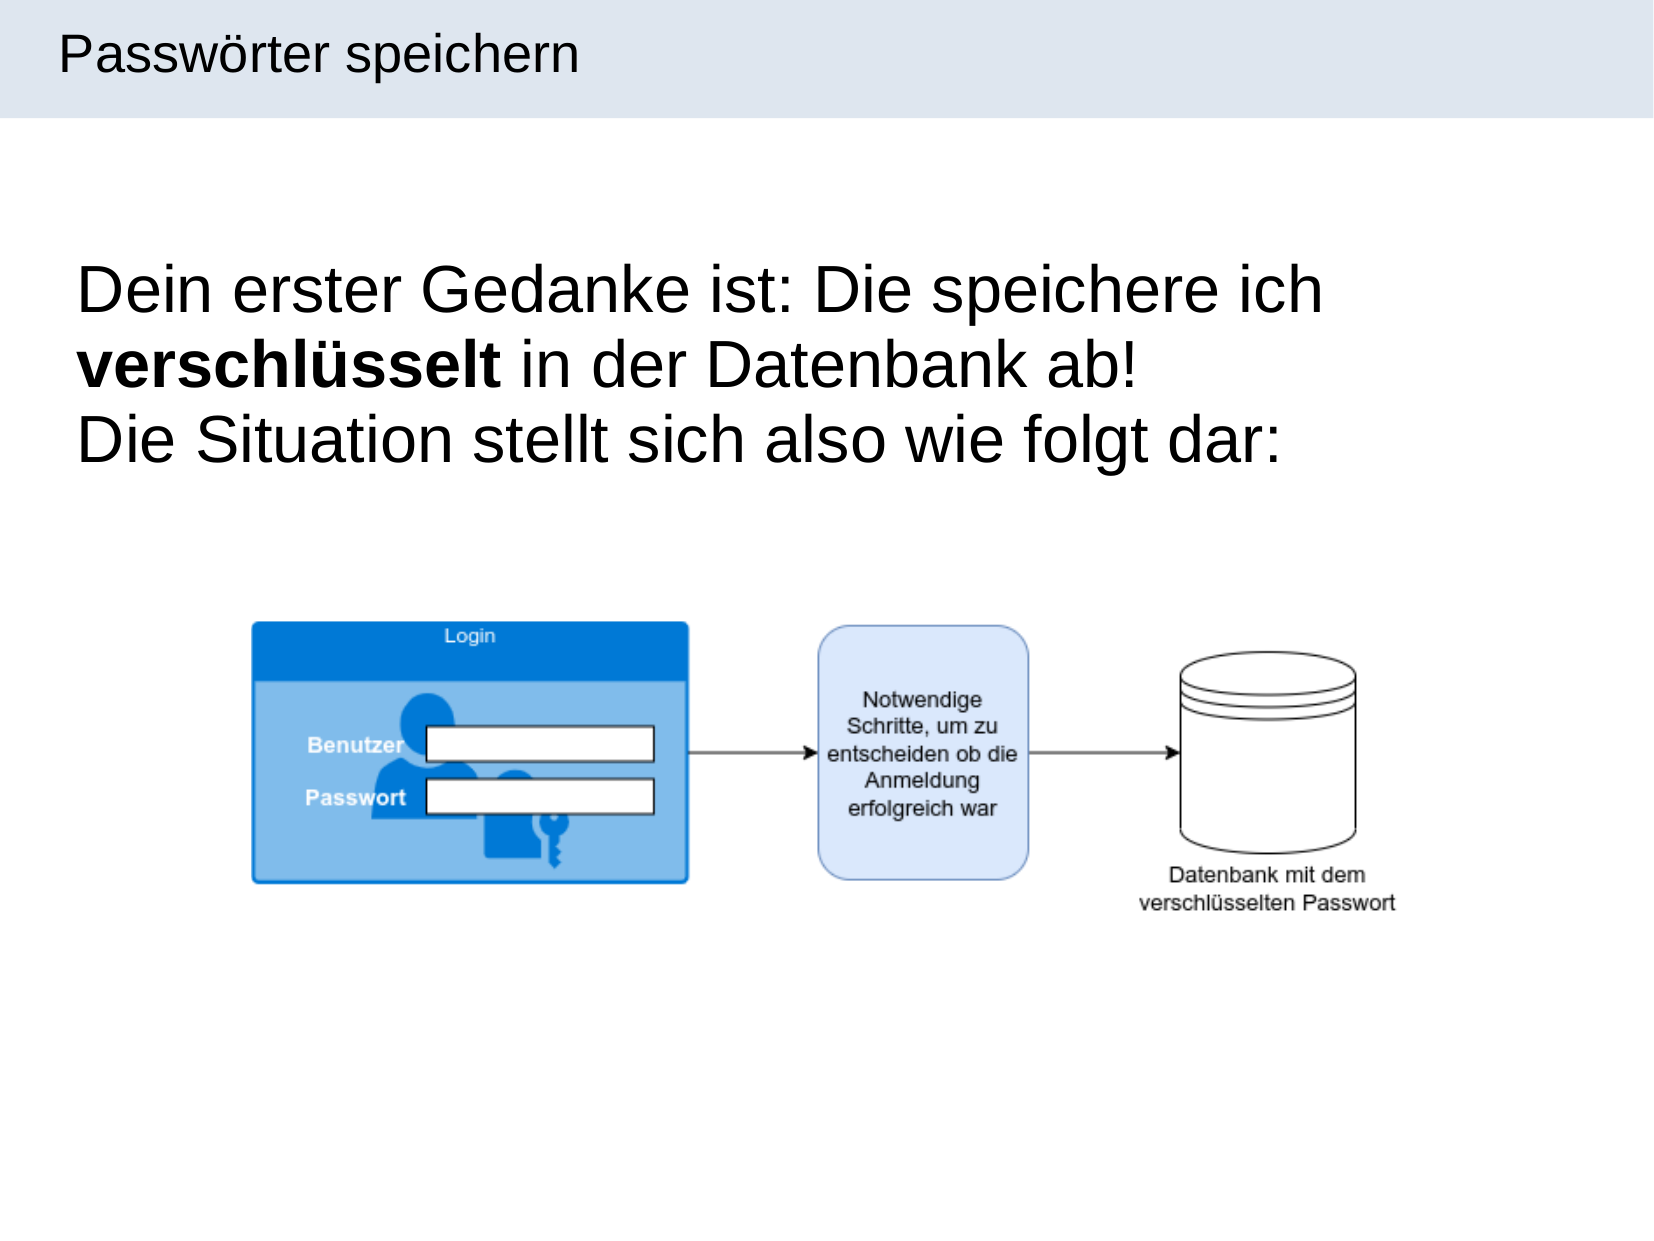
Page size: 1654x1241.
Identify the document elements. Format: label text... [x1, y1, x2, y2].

list Dein erster Gedanke ist: Die speichere ich verschlüsselt in der Datenbank ab! Die Situation stellt sich also wie folgt dar: [76, 147, 1565, 867]
title Passwörter speichern [59, 19, 1548, 89]
picture [251, 620, 1418, 916]
